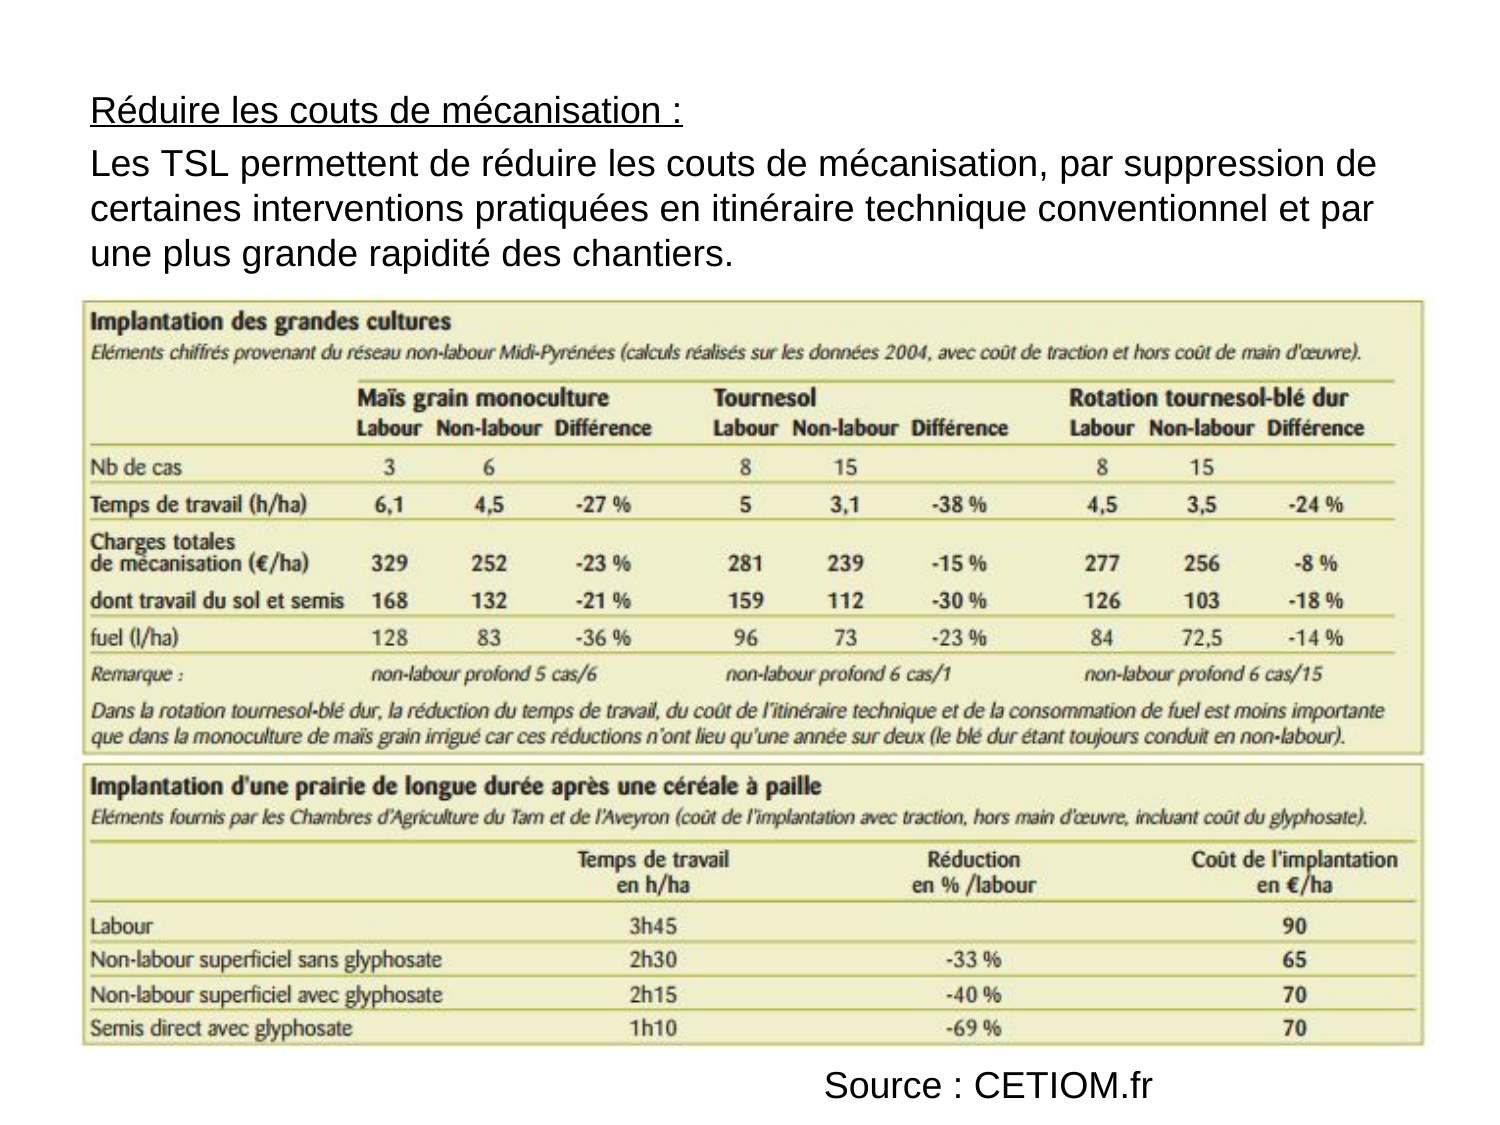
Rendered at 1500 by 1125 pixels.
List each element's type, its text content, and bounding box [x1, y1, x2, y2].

list Réduire les couts de mécanisation : Les TSL permettent de réduire les couts de mécanisation, par suppression de certaines interventions pratiquées en itinéraire technique conventionnel et par une plus grande rapidité des chantiers. [75, 78, 1424, 295]
picture [75, 295, 1435, 1052]
text_box Source : CETIOM.fr [809, 1053, 1211, 1114]
